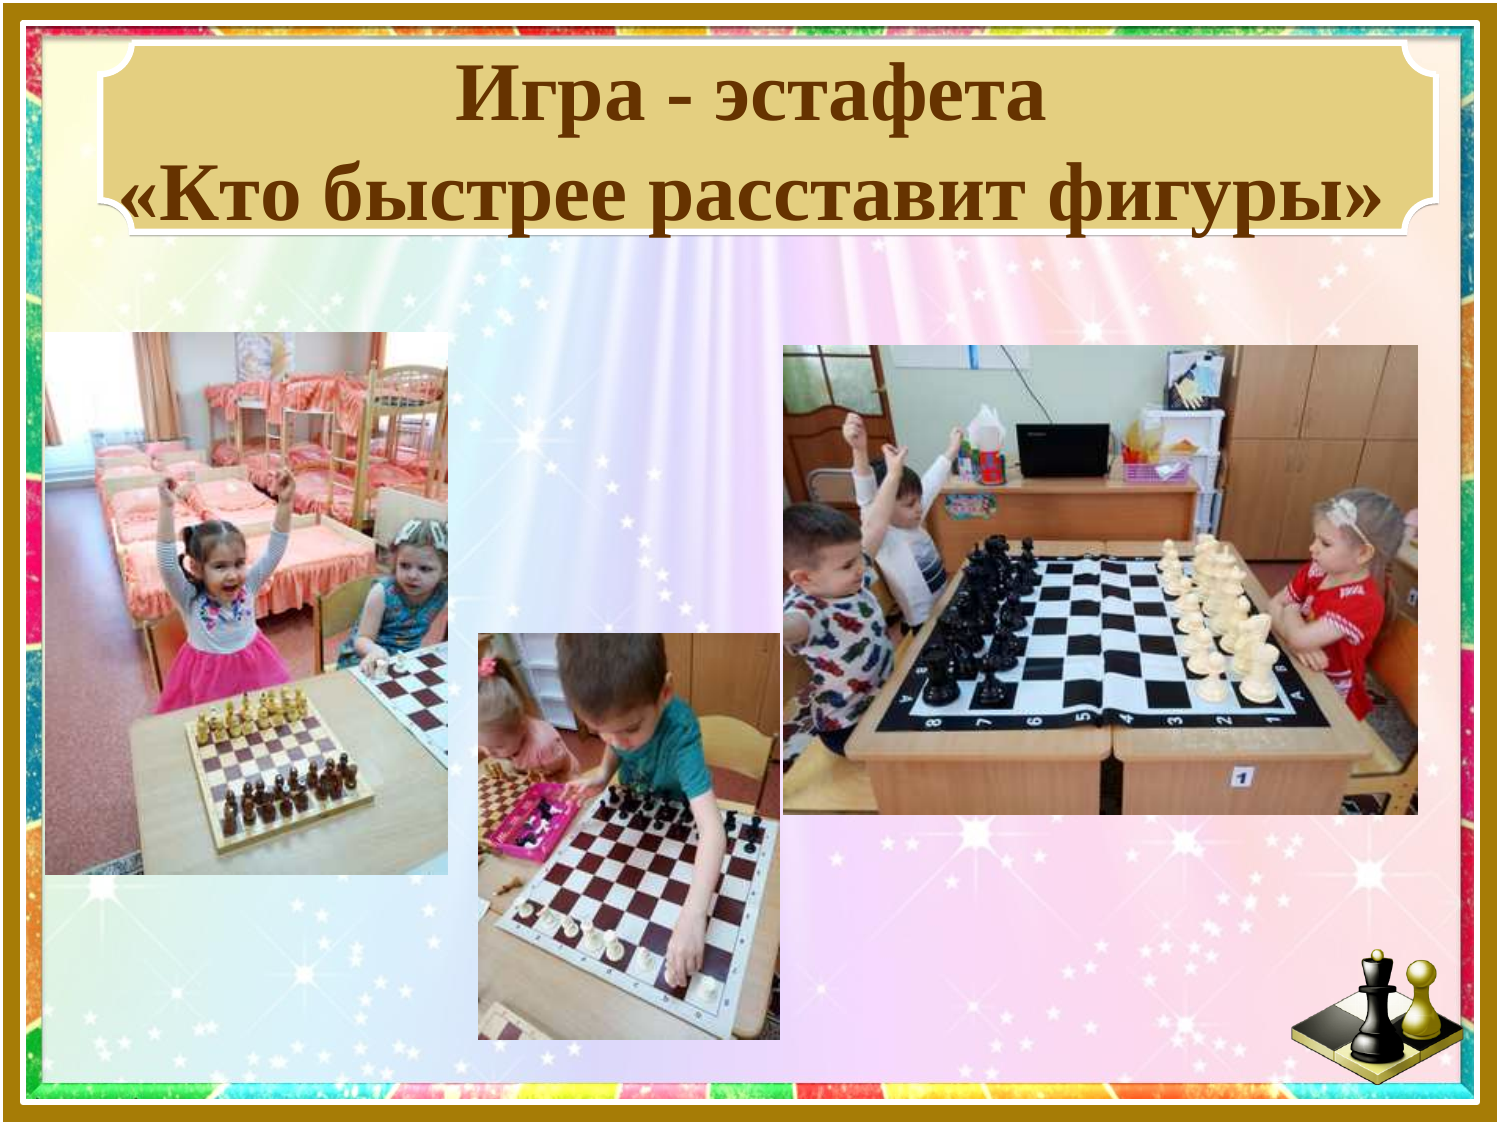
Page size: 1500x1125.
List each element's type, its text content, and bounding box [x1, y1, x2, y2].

title Игра - эстафета «Кто быстрее расставит фигуры» [76, 78, 1427, 197]
picture [23, 23, 1477, 1102]
text_box [0, 0, 1500, 1125]
